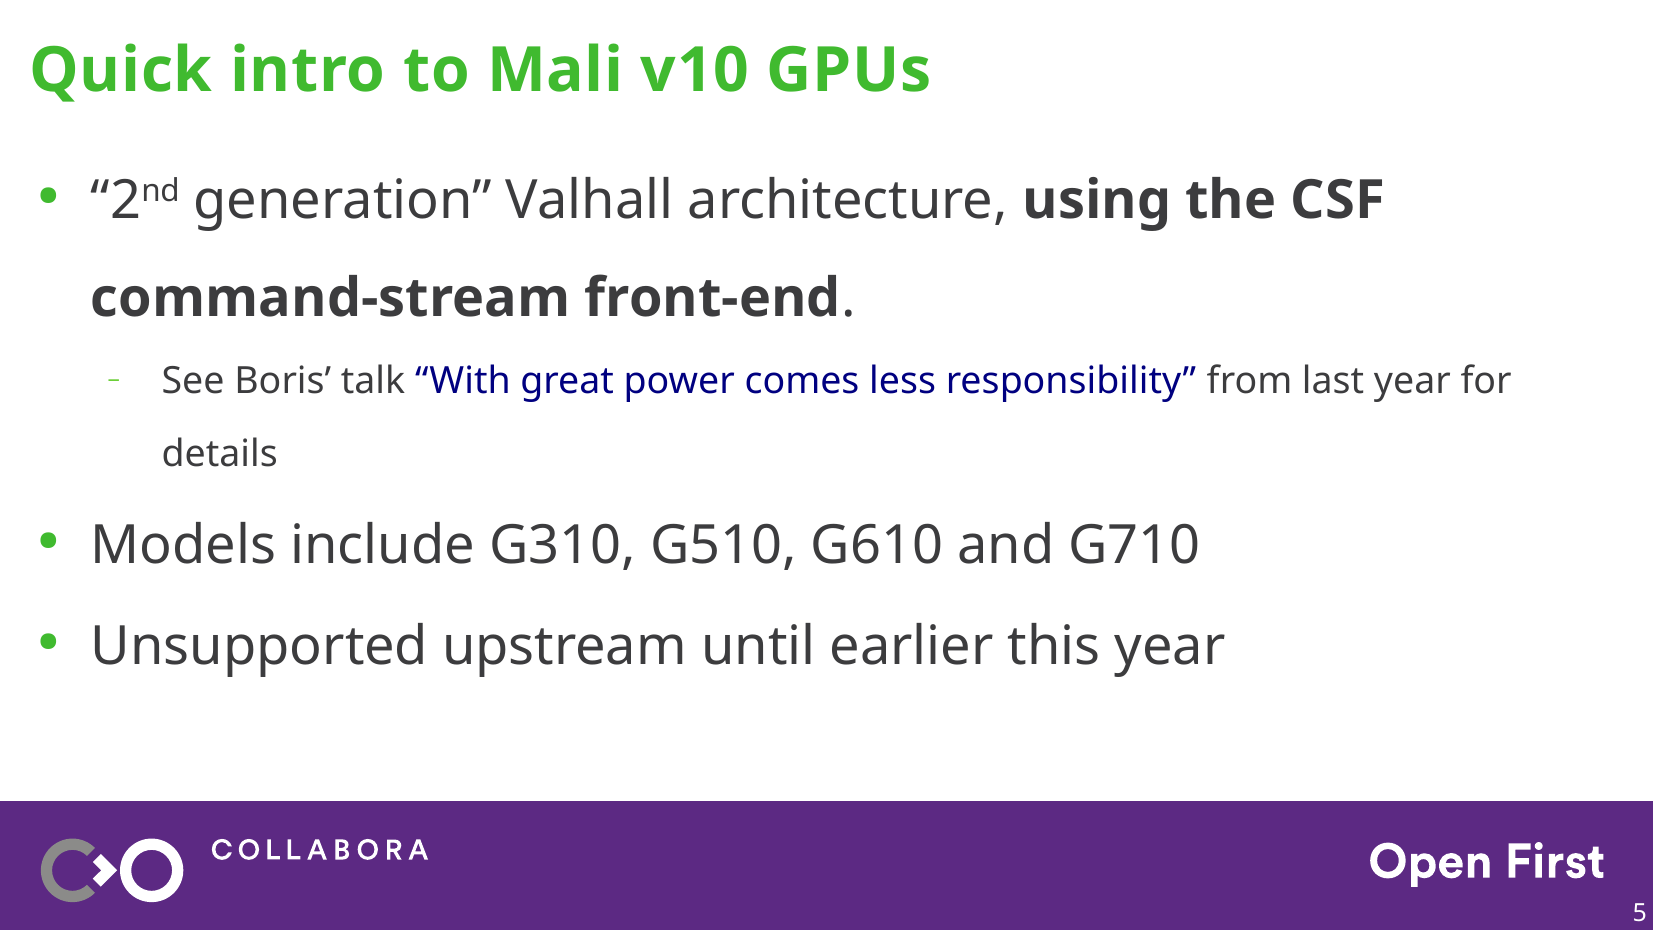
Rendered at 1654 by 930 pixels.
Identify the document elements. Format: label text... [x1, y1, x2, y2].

title Quick intro to Mali v10 GPUs [29, 28, 1602, 131]
list “2nd generation” Valhall architecture, using the CSF command-stream front-end. See Boris’ talk “With great power comes less responsibility” from last year for details Models include G310, G510, G610 and G710 Unsupported upstream until earlier this year [19, 131, 1607, 775]
